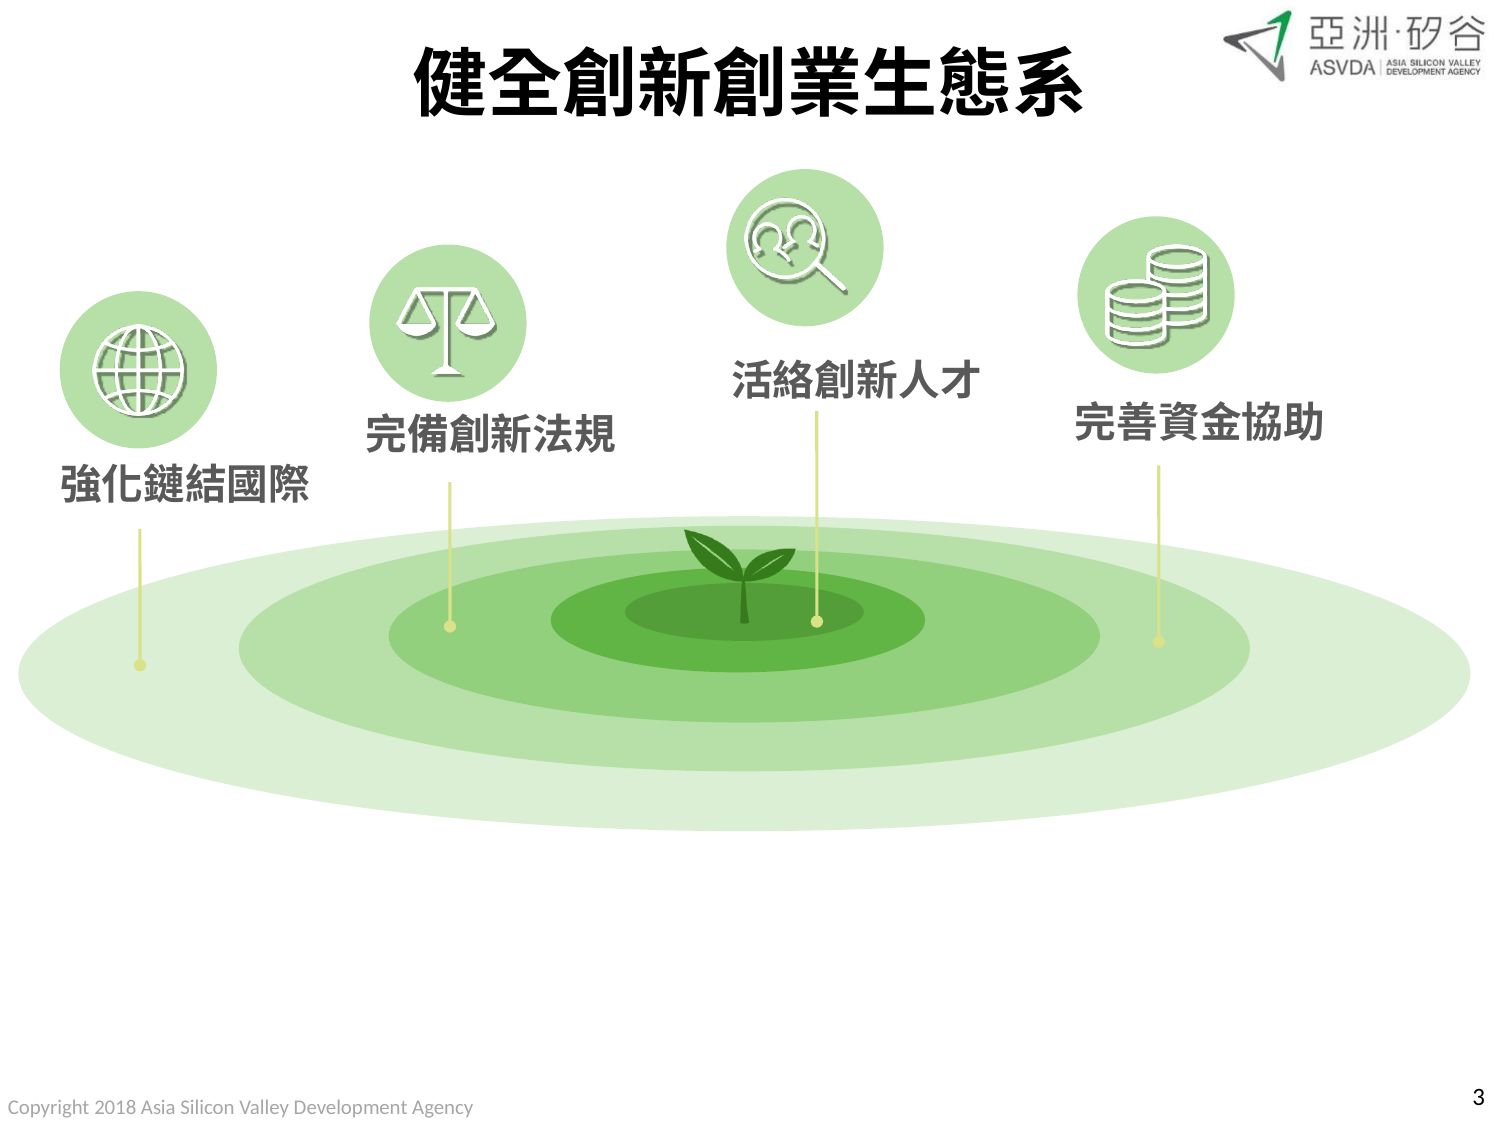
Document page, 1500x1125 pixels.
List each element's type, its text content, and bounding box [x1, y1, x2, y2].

text_box 完善資金協助 [1072, 393, 1375, 450]
picture [744, 193, 846, 295]
text_box [726, 169, 884, 327]
text_box 活絡創新人才 [728, 335, 986, 407]
picture [1213, 0, 1500, 98]
text_box [369, 244, 527, 402]
text_box 完備創新法規 [362, 405, 651, 461]
text_box 強化鏈結國際 [57, 454, 316, 511]
picture [396, 278, 495, 378]
text_box [18, 516, 1471, 832]
text_box [59, 291, 217, 449]
picture [681, 516, 797, 632]
slide_number 3 [1162, 1065, 1500, 1125]
picture [1105, 244, 1207, 346]
text_box [1077, 216, 1235, 374]
text_box 健全創新創業生態系 [74, 27, 1425, 133]
picture [92, 324, 184, 416]
